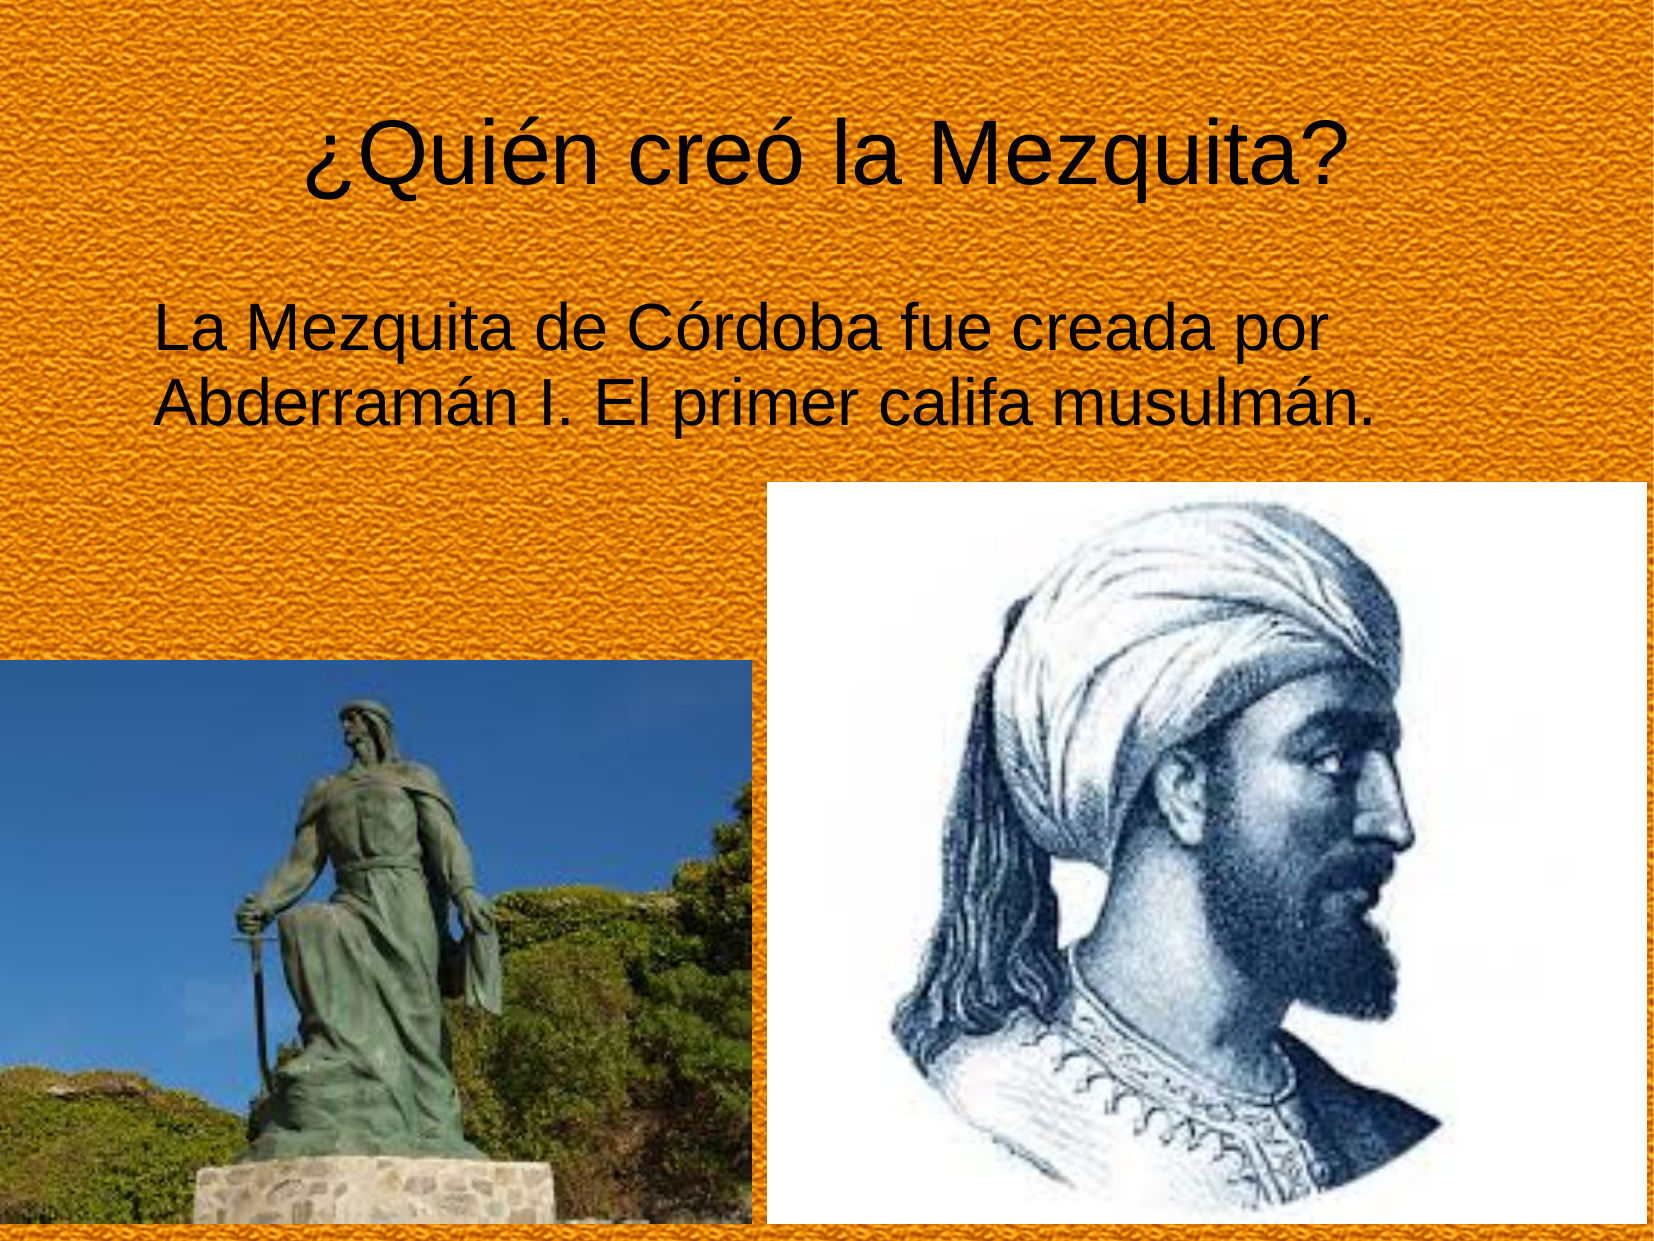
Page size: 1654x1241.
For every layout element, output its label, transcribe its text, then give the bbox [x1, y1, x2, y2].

list La Mezquita de Córdoba fue creada por Abderramán I. El primer califa musulmán. [82, 290, 1571, 1010]
title ¿Quién creó la Mezquita? [82, 49, 1571, 257]
picture [0, 0, 1654, 1241]
